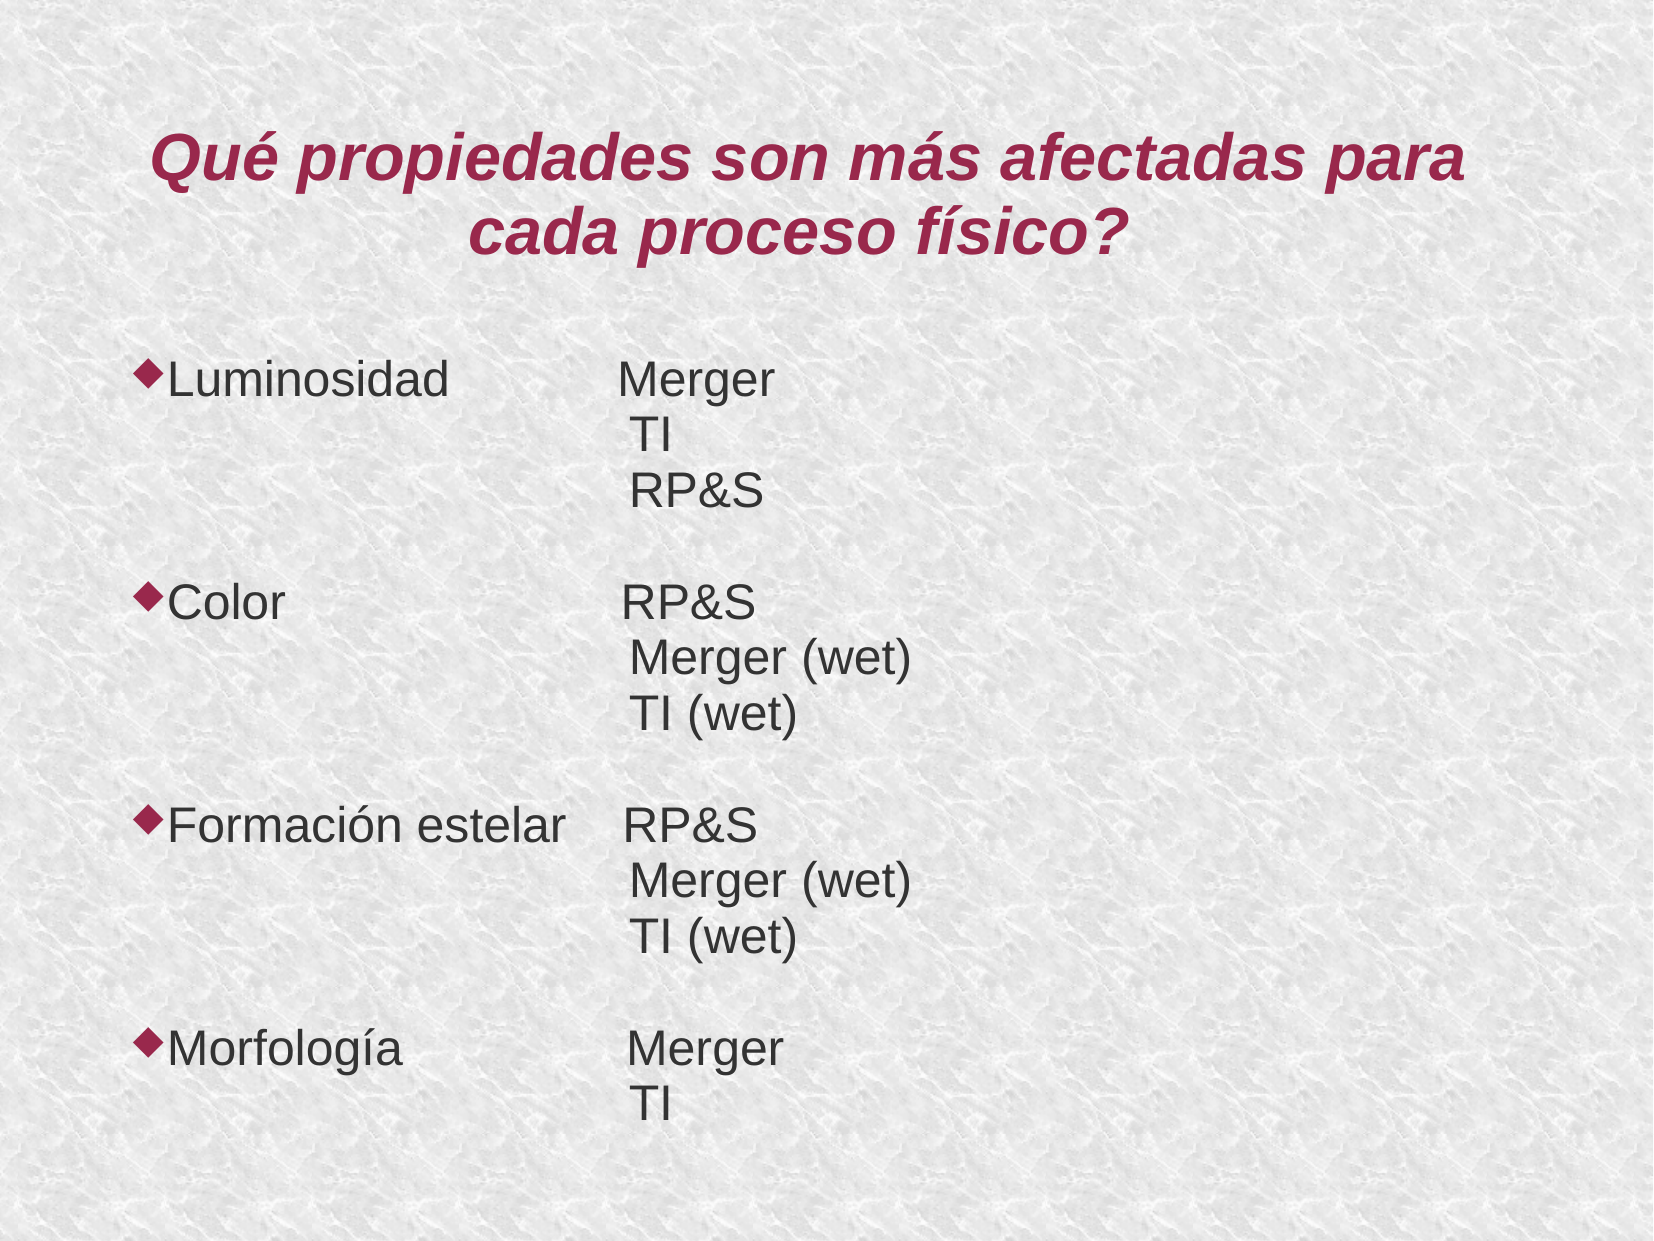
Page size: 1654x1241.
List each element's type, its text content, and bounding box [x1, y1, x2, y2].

picture [0, 0, 1654, 1241]
list Luminosidad Merger TI RP&S Color RP&S Merger (wet) TI (wet) Formación estelar RP&S Merger (wet) TI (wet) Morfología Merger TI [129, 350, 1488, 1188]
title Qué propiedades son más afectadas para cada proceso físico? [82, 90, 1535, 298]
